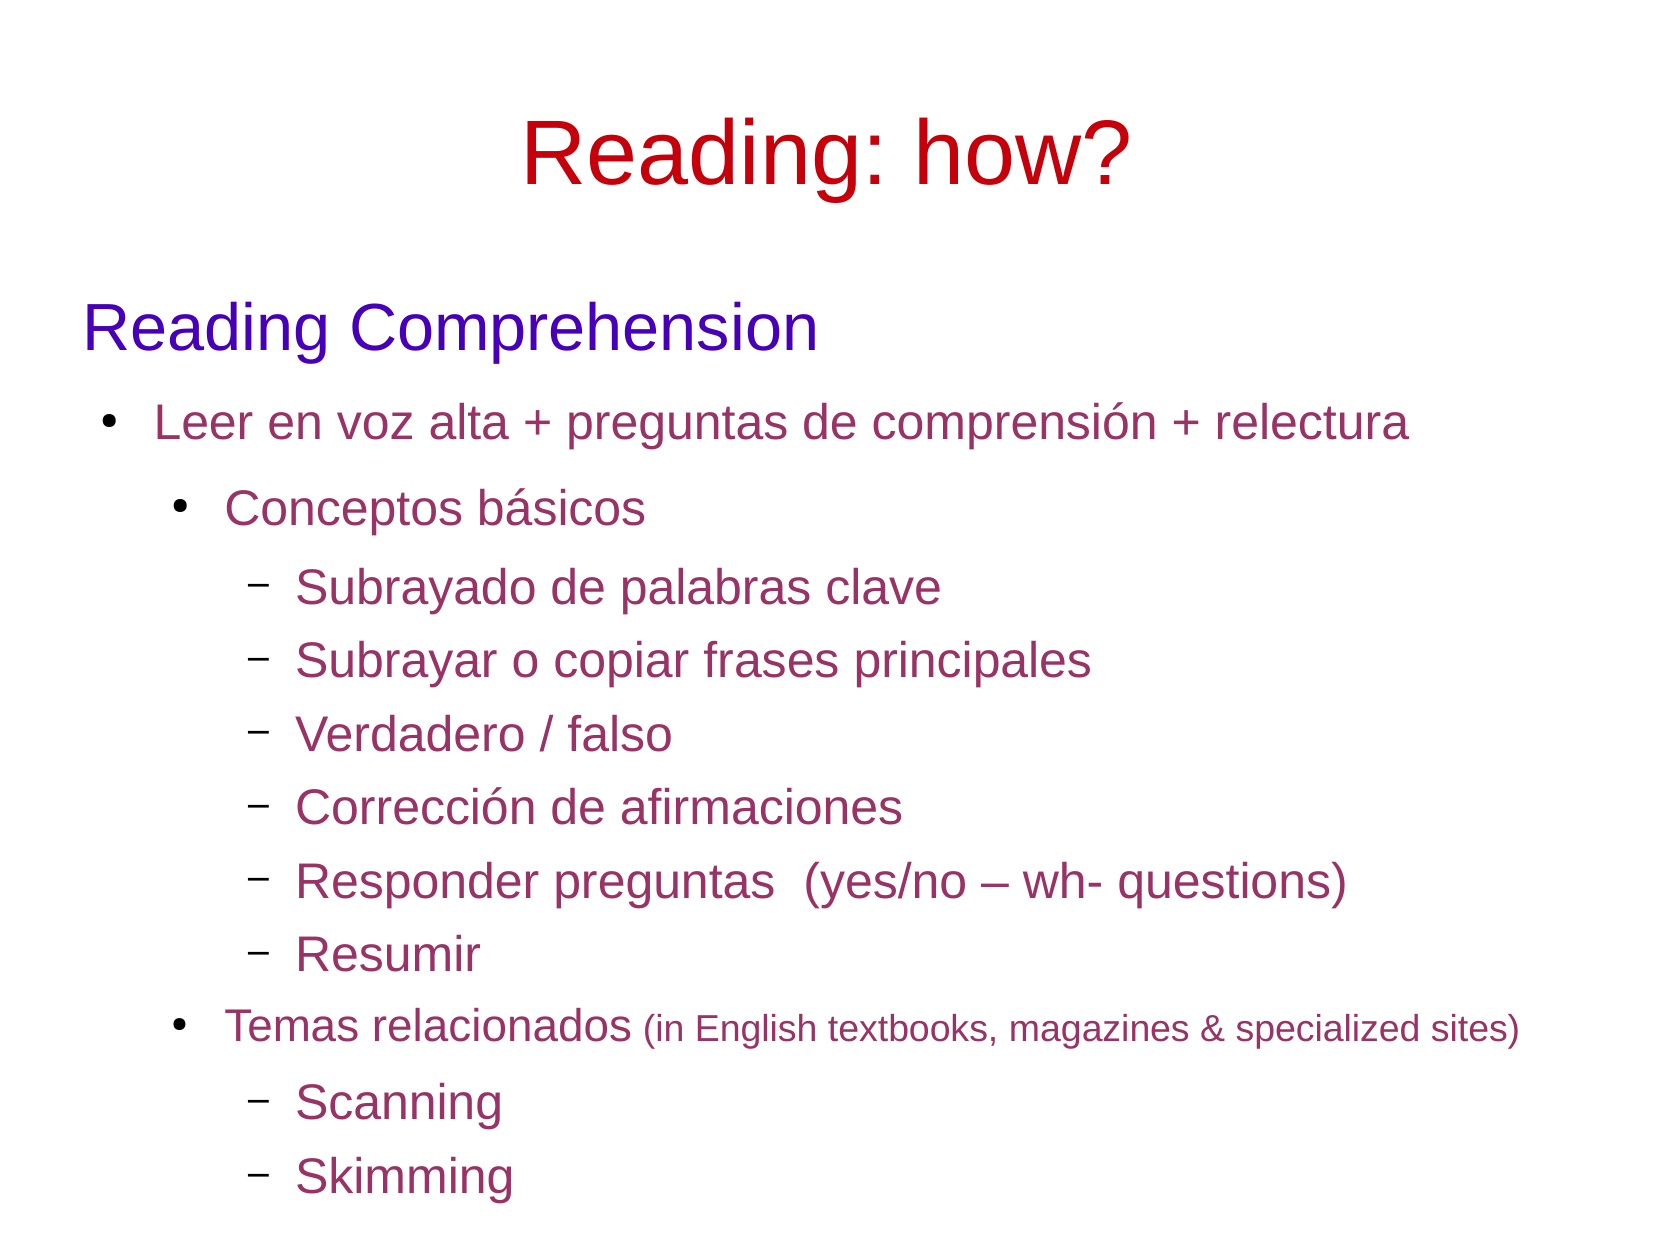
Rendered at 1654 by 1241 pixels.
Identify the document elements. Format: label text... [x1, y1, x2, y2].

list Reading Comprehension Leer en voz alta + preguntas de comprensión + relectura Conceptos básicos Subrayado de palabras clave Subrayar o copiar frases principales Verdadero / falso Corrección de afirmaciones Responder preguntas (yes/no – wh- questions) Resumir Temas relacionados (in English textbooks, magazines & specialized sites) Scanning Skimming [82, 290, 1571, 1205]
title Reading: how? [82, 49, 1571, 257]
